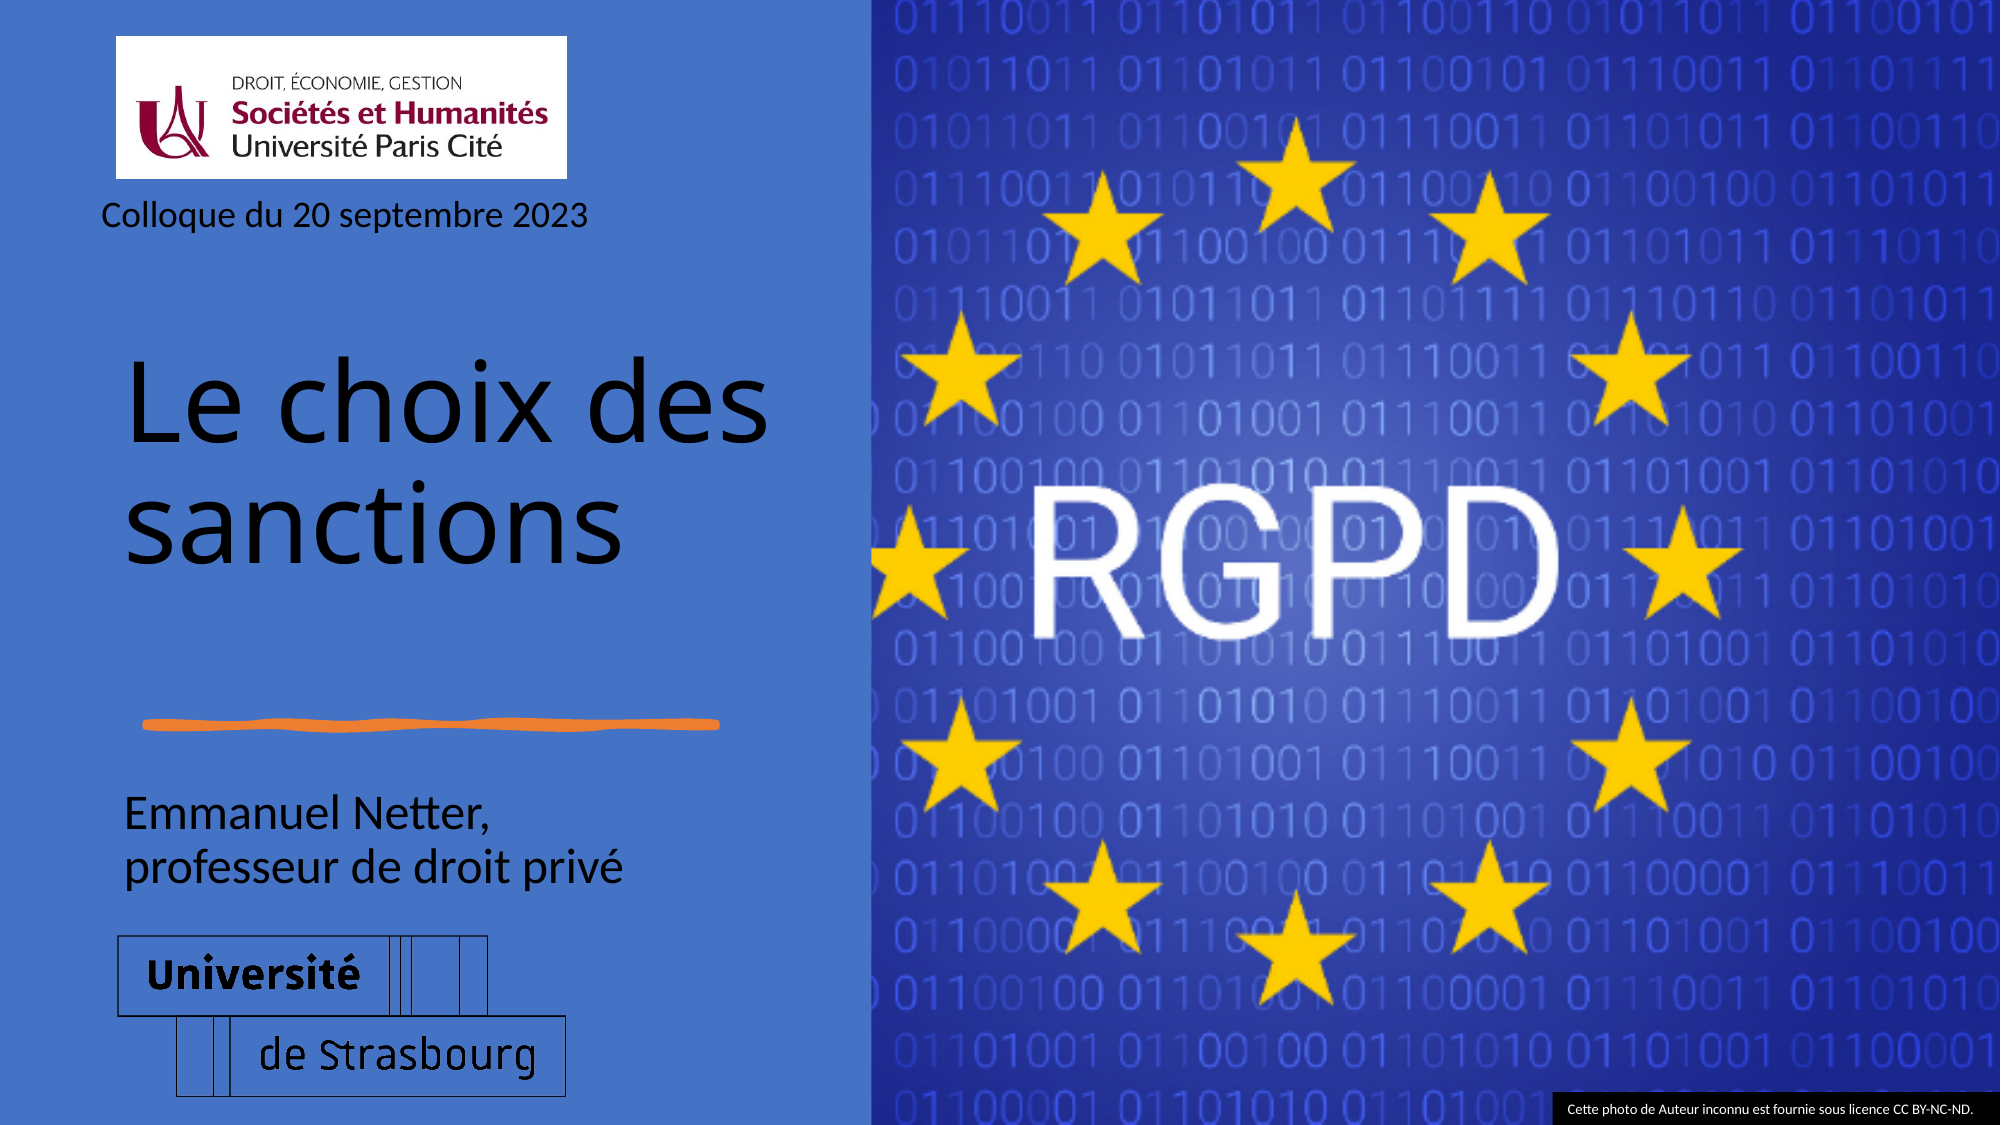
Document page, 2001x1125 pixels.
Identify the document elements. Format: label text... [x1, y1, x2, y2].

picture [871, 0, 2000, 1125]
text_box [0, 0, 871, 1125]
picture [116, 934, 567, 1098]
text_box Cette photo de Auteur inconnu est fournie sous licence CC BY-NC-ND. [1552, 1092, 2000, 1125]
subtitle Emmanuel Netter, professeur de droit privé [108, 779, 655, 911]
title Le choix des sanctions [108, 331, 793, 596]
text_box Colloque du 20 septembre 2023 [86, 182, 761, 243]
picture [116, 36, 567, 179]
